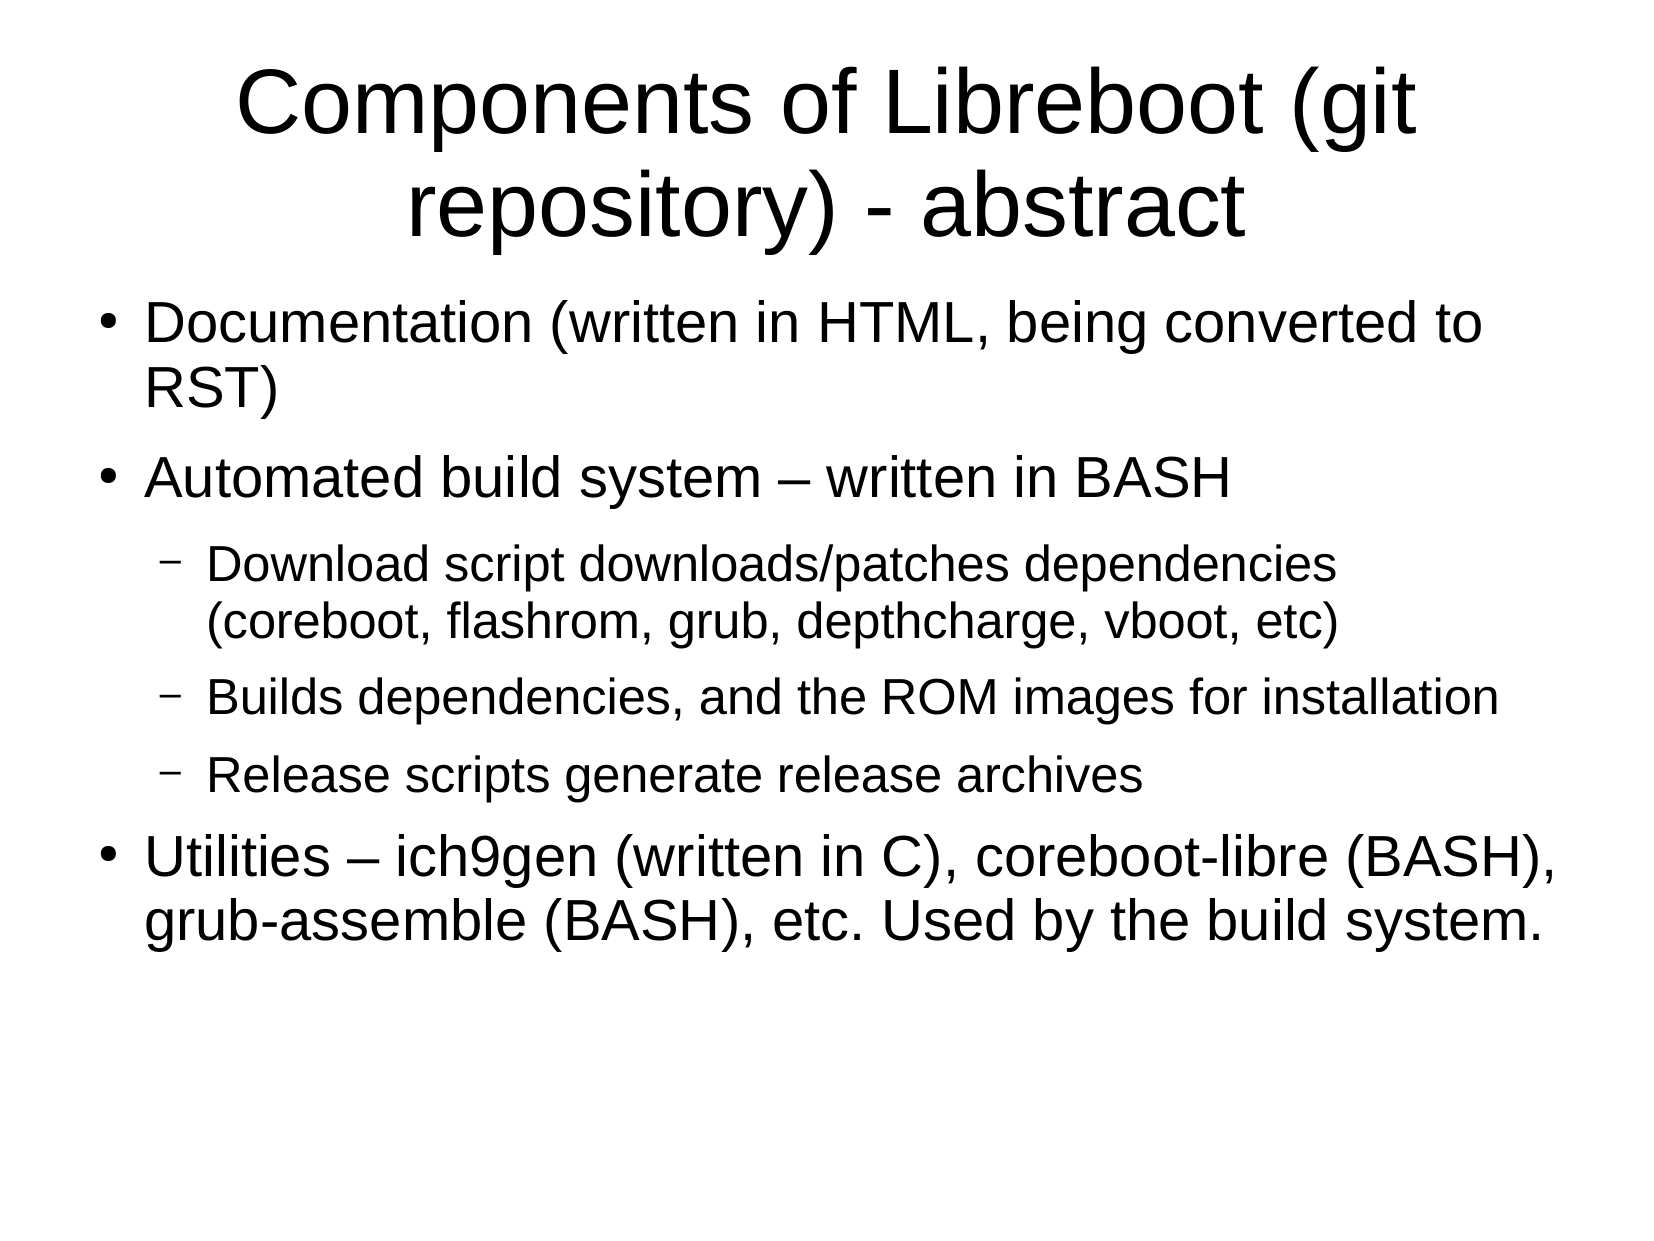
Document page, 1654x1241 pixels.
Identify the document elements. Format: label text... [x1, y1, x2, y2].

list Documentation (written in HTML, being converted to RST) Automated build system – written in BASH Download script downloads/patches dependencies (coreboot, flashrom, grub, depthcharge, vboot, etc) Builds dependencies, and the ROM images for installation Release scripts generate release archives Utilities – ich9gen (written in C), coreboot-libre (BASH), grub-assemble (BASH), etc. Used by the build system. [82, 290, 1571, 1010]
title Components of Libreboot (git repository) - abstract [82, 39, 1571, 267]
